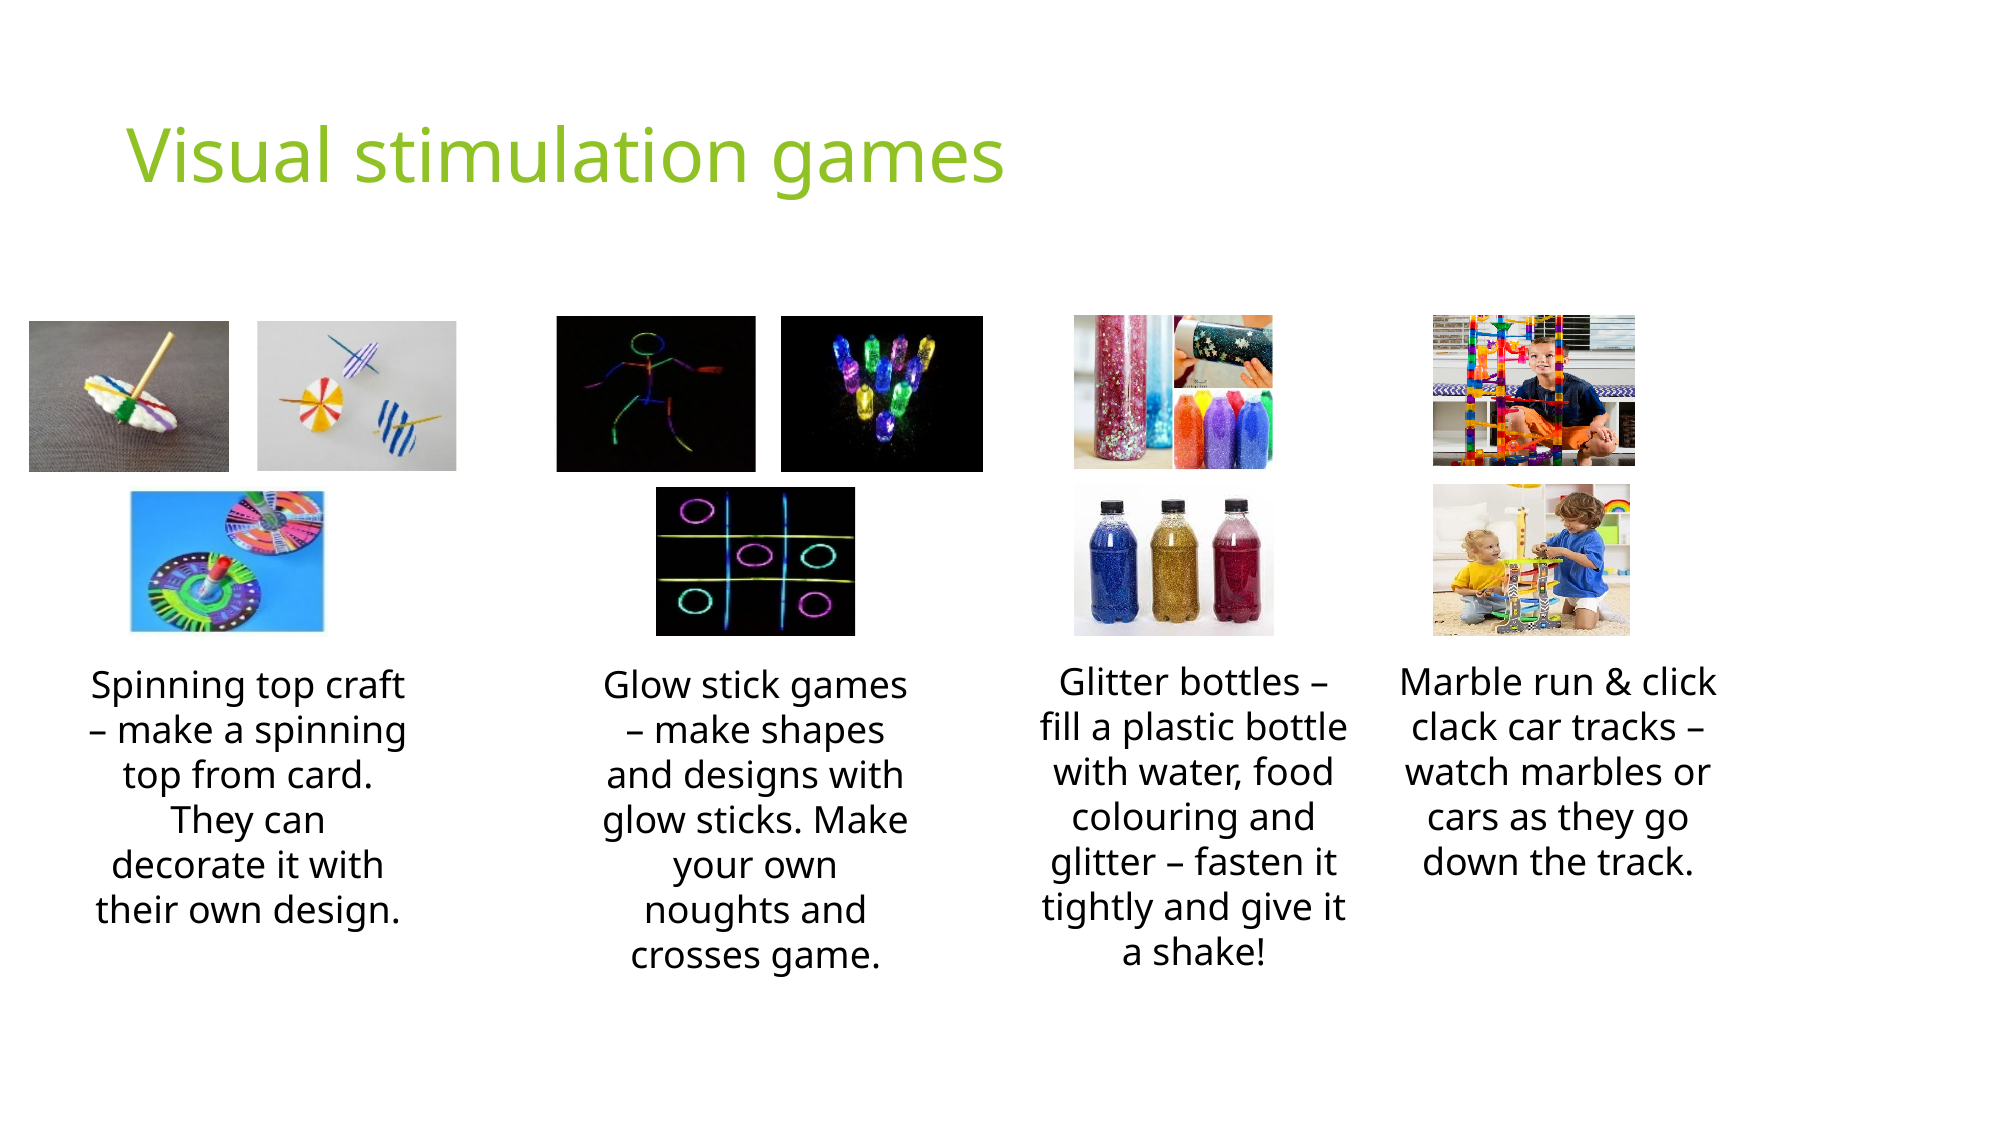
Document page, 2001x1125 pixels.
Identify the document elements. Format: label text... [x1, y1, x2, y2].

text_box Glow stick games – make shapes and designs with glow sticks. Make your own noughts and crosses game. [580, 653, 931, 942]
picture [29, 321, 229, 472]
picture [257, 321, 457, 471]
picture [1433, 315, 1635, 467]
picture [556, 316, 756, 472]
picture [1433, 484, 1630, 636]
title Visual stimulation games [111, 99, 1522, 317]
text_box Spinning top craft – make a spinning top from card. They can decorate it with their own design. [73, 653, 423, 942]
picture [128, 486, 328, 637]
picture [781, 316, 983, 472]
picture [1072, 315, 1274, 471]
picture [1074, 484, 1274, 636]
picture [656, 487, 856, 636]
text_box Marble run & click clack car tracks – watch marbles or cars as they go down the track. [1383, 649, 1733, 893]
text_box Glitter bottles – fill a plastic bottle with water, food colouring and glitter – fasten it tightly and give it a shake! [1019, 649, 1369, 984]
